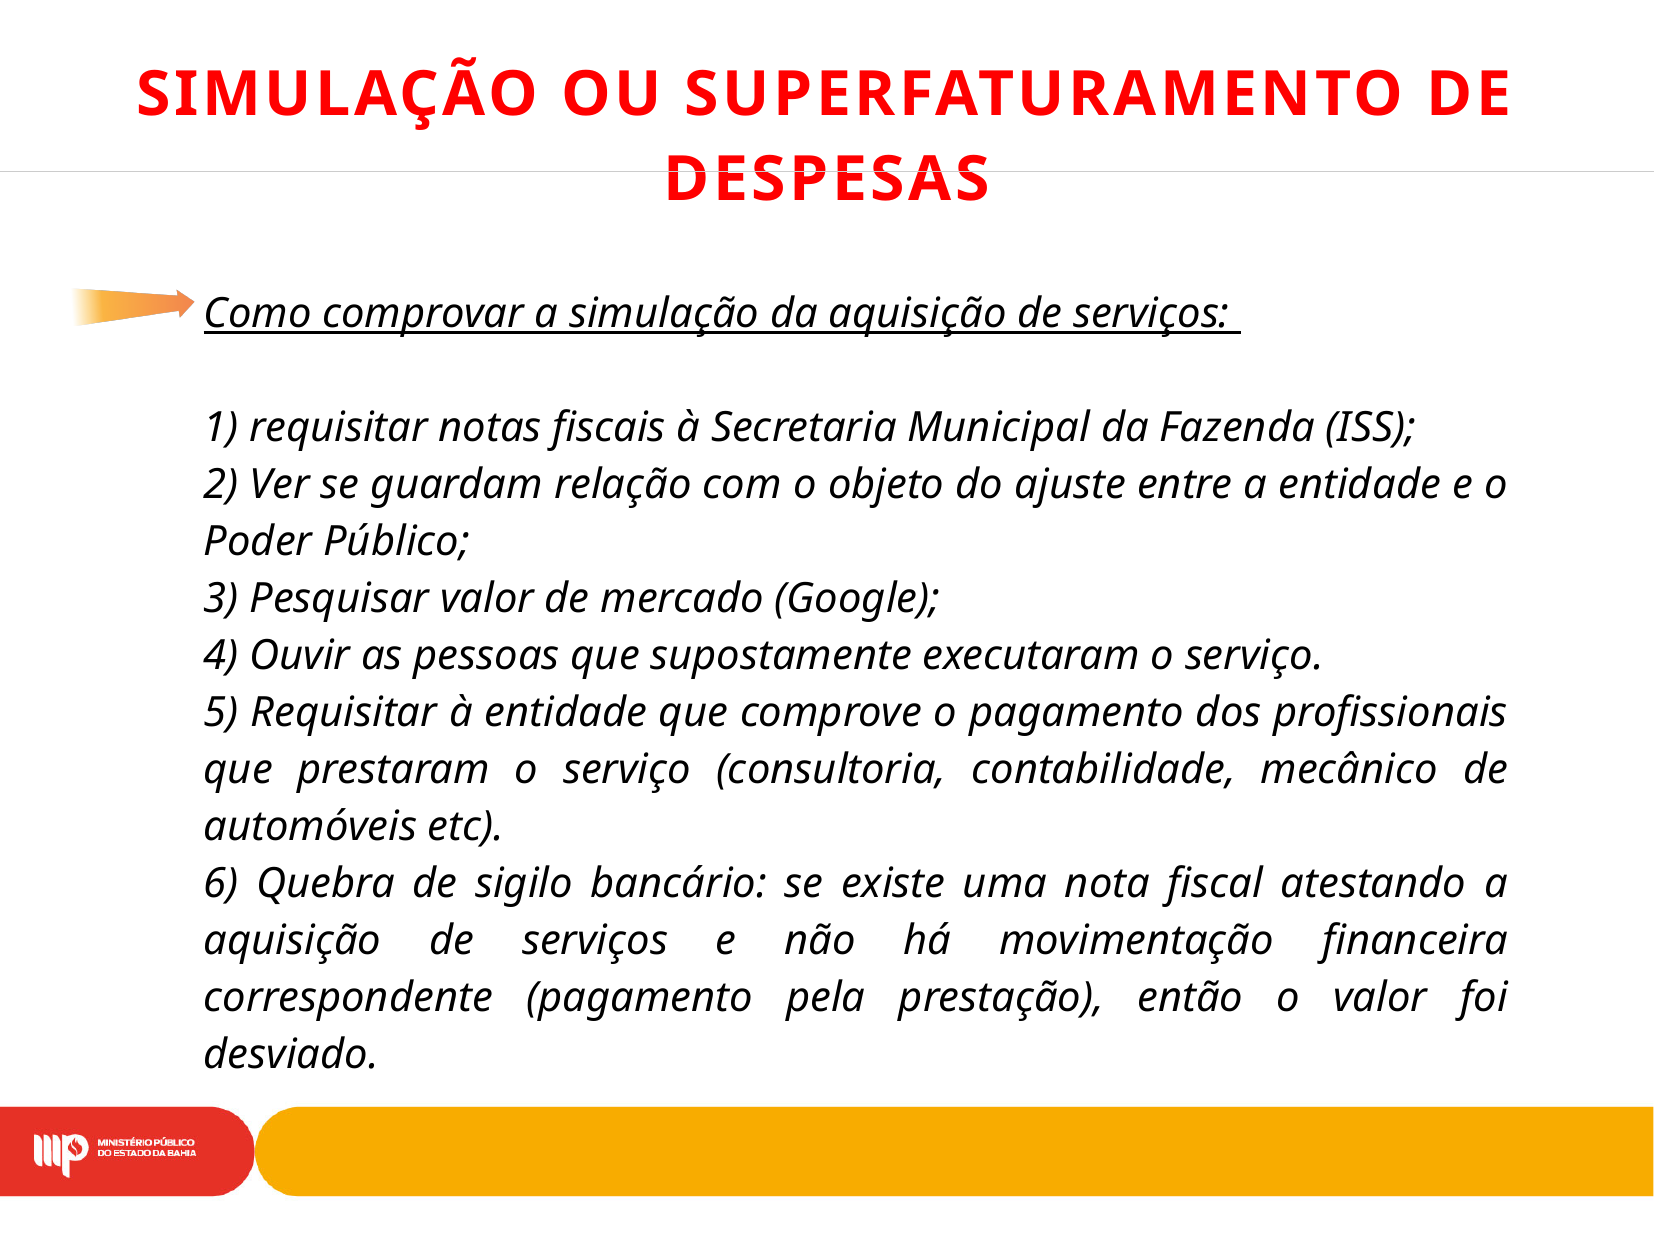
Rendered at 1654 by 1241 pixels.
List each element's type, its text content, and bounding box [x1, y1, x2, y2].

text_box SIMULAÇÃO OU SUPERFATURAMENTO DE DESPESAS [0, 41, 1654, 135]
text_box Como comprovar a simulação da aquisição de serviços: 1) requisitar notas fiscais à Secretaria Municipal da Fazenda (ISS); 2) Ver se guardam relação com o objeto do ajuste entre a entidade e o Poder Público; 3) Pesquisar valor de mercado (Google); 4) Ouvir as pessoas que supostamente executaram o serviço. 5) Requisitar à entidade que comprove o pagamento dos profissionais que prestaram o serviço (consultoria, contabilidade, mecânico de automóveis etc). 6) Quebra de sigilo bancário: se existe uma nota fiscal atestando a aquisição de serviços e não há movimentação financeira correspondente (pagamento pela prestação), então o valor foi desviado. [188, 212, 1524, 1102]
picture [47, 236, 200, 380]
picture [0, 1101, 1654, 1241]
